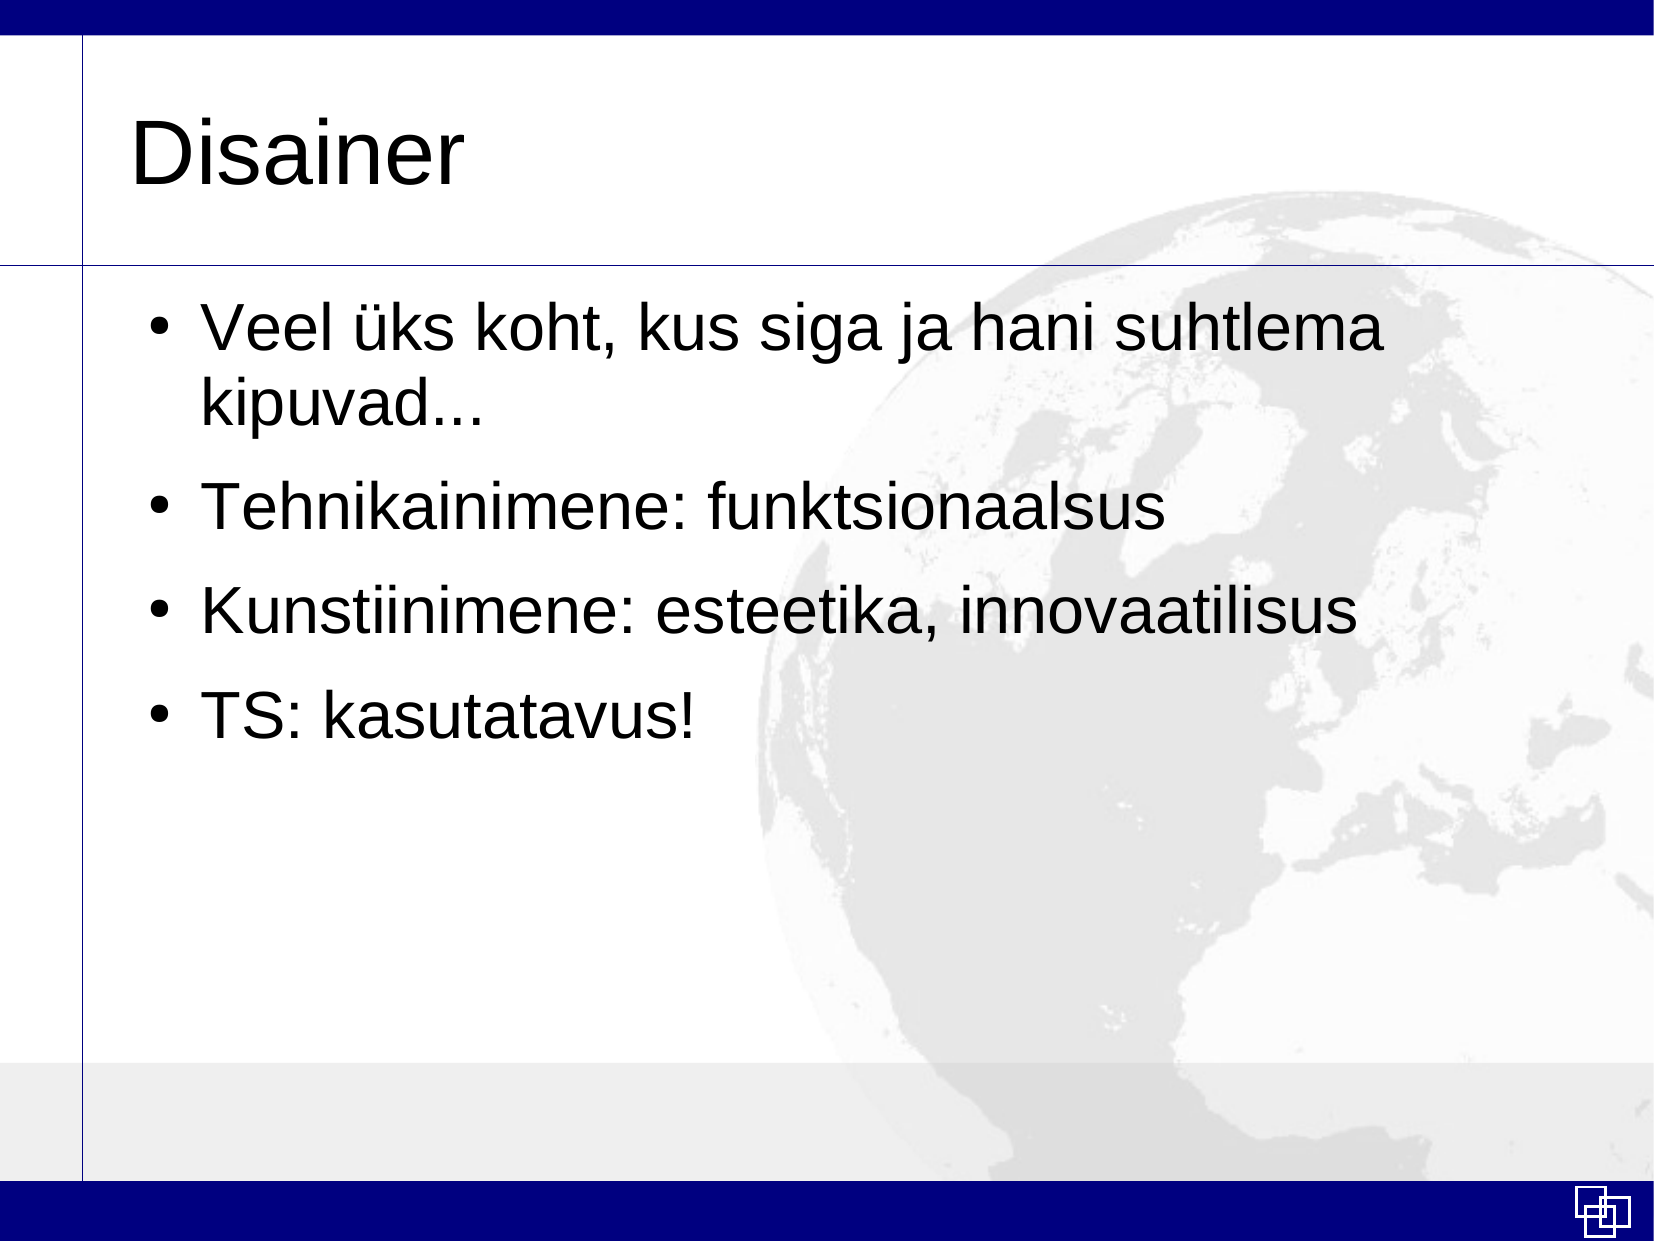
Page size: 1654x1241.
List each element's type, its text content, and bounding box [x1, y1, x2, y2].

list Veel üks koht, kus siga ja hani suhtlema kipuvad... Tehnikainimene: funktsionaalsus Kunstiinimene: esteetika, innovaatilisus TS: kasutatavus! [129, 290, 1619, 1109]
title Disainer [129, 49, 1619, 257]
